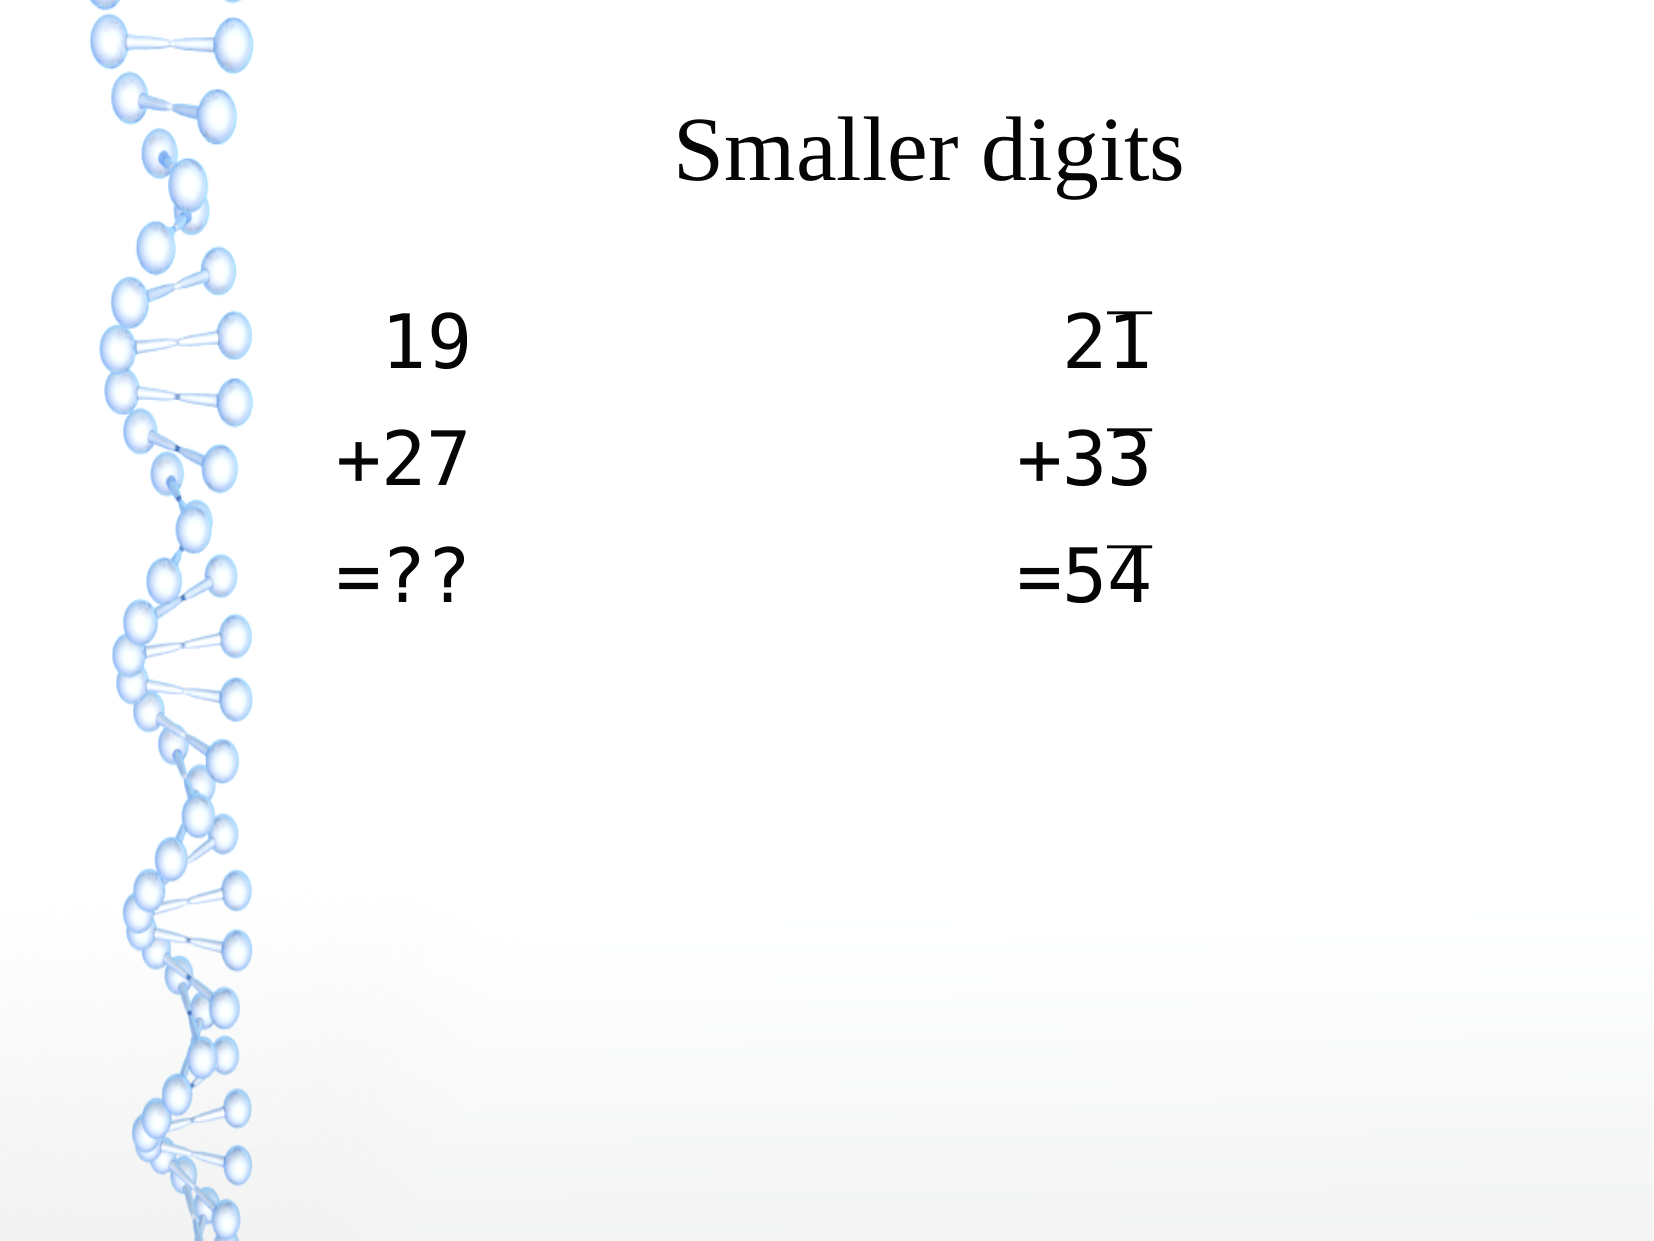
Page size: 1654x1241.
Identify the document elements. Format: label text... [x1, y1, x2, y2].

title Smaller digits [265, 47, 1595, 252]
picture [0, 0, 1654, 1241]
list 2̅1 +3̅3 =5̅4 [946, 299, 1595, 1019]
list 19 +27 =?? [265, 299, 915, 1019]
